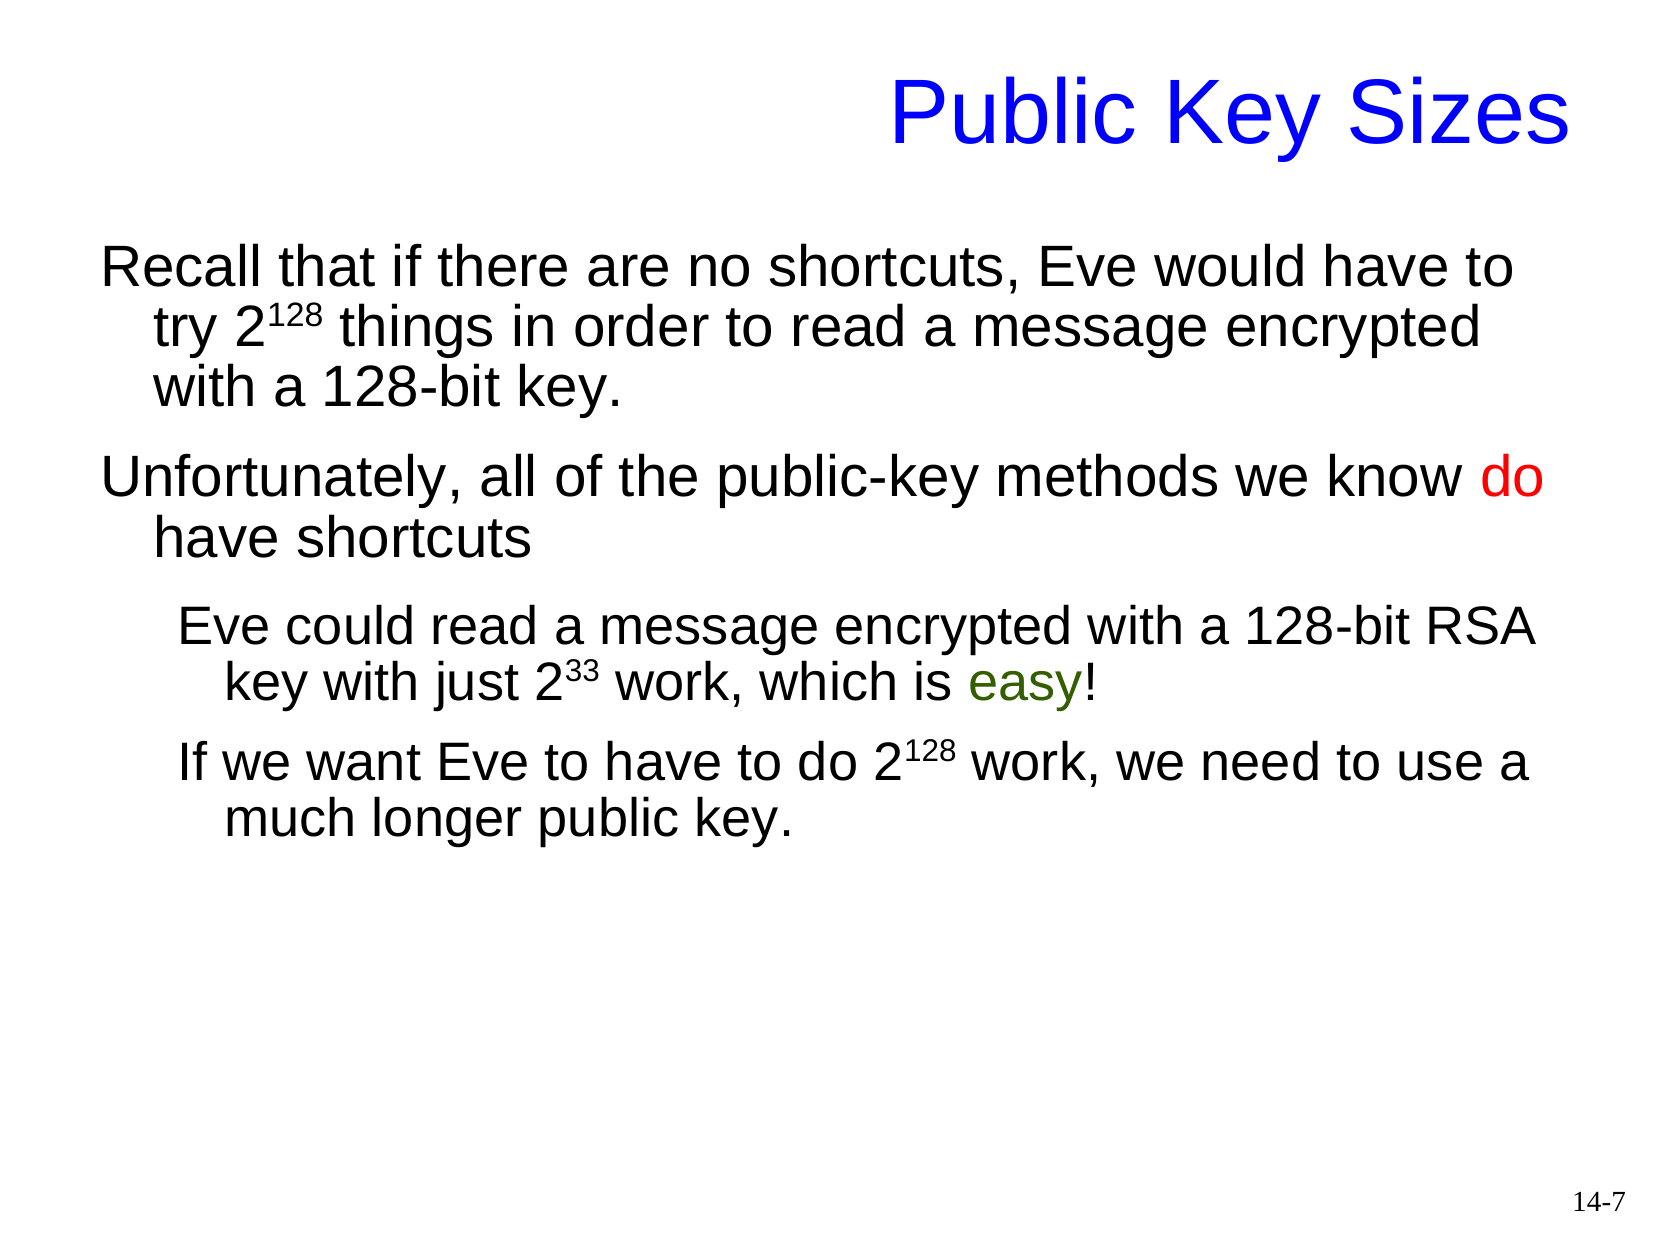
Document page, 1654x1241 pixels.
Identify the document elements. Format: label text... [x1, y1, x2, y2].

title Public Key Sizes [84, 11, 1573, 219]
list Recall that if there are no shortcuts, Eve would have to try 2128 things in order to read a message encrypted with a 128-bit key. Unfortunately, all of the public-key methods we know do have shortcuts Eve could read a message encrypted with a 128-bit RSA key with just 233 work, which is easy! If we want Eve to have to do 2128 work, we need to use a much longer public key. [82, 237, 1571, 1170]
